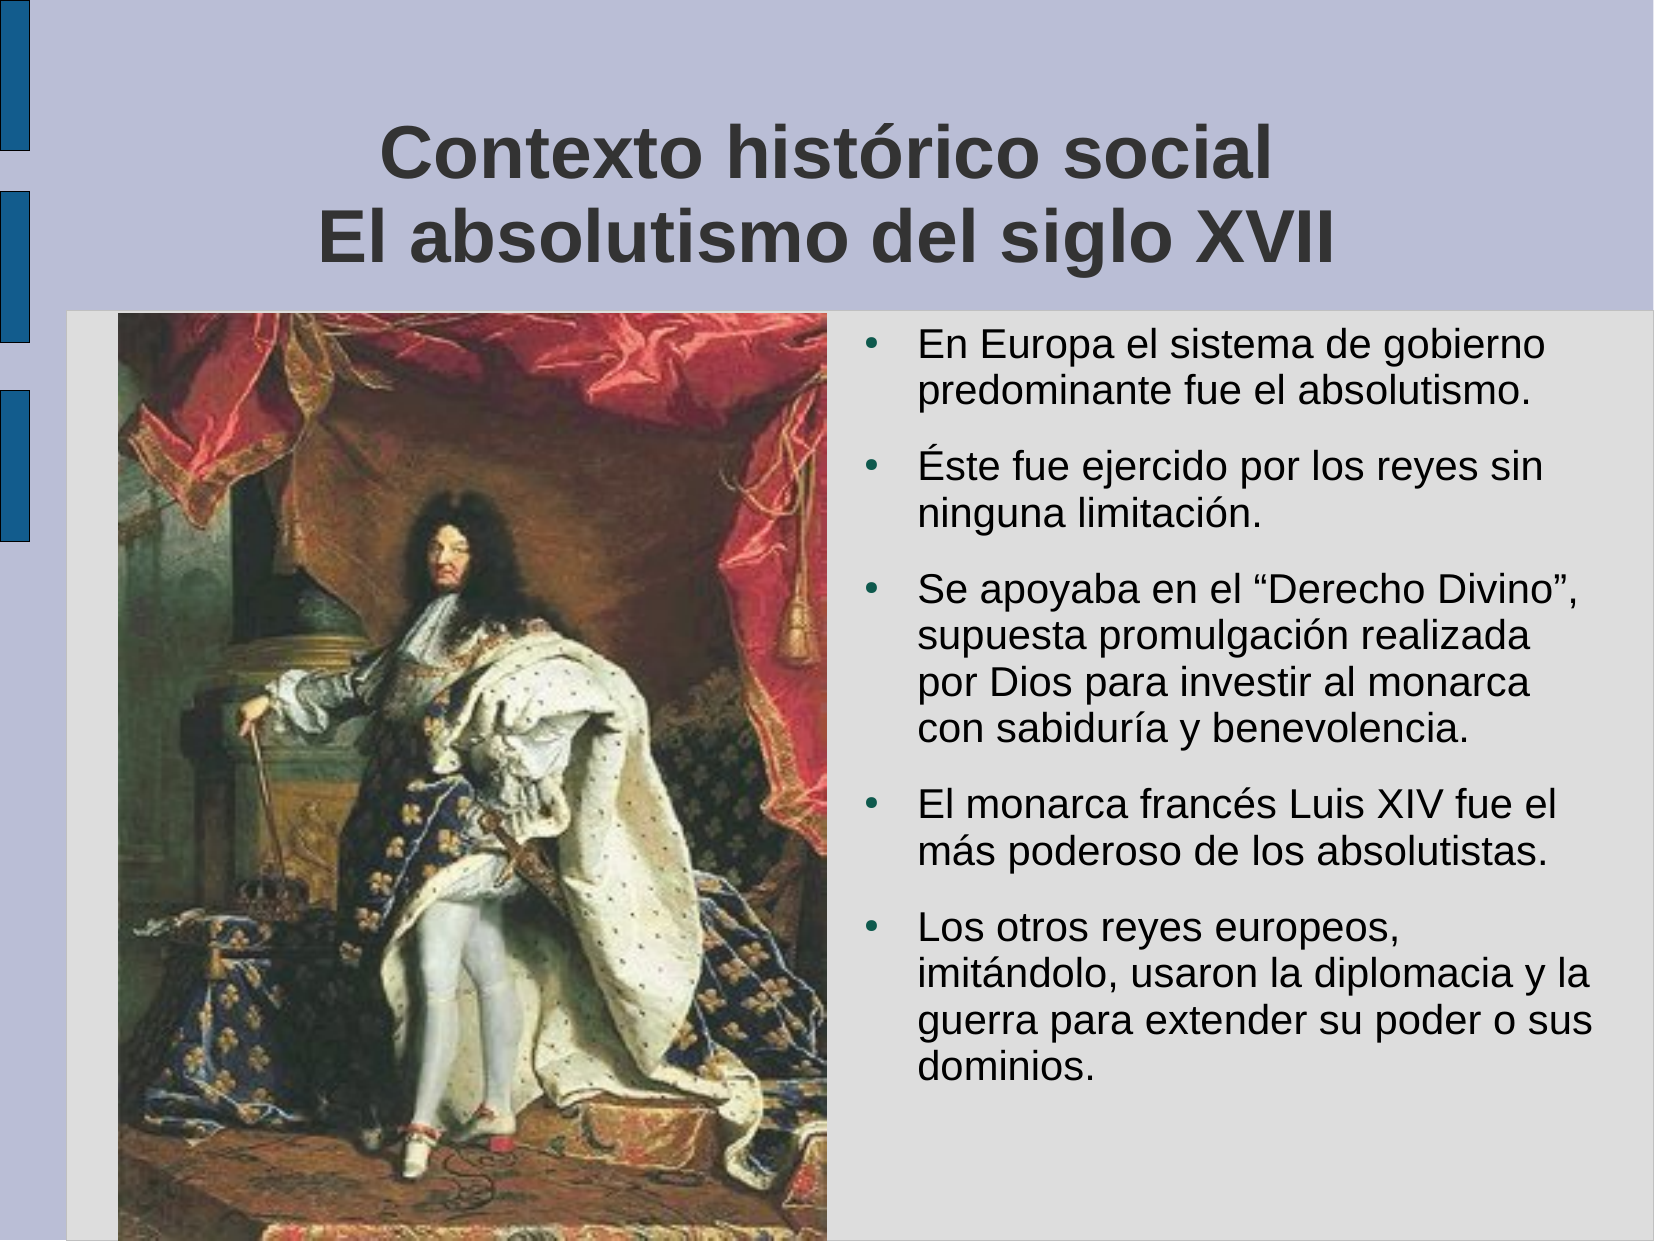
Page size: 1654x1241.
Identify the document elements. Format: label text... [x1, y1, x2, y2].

list En Europa el sistema de gobierno predominante fue el absolutismo. Éste fue ejercido por los reyes sin ninguna limitación. Se apoyaba en el “Derecho Divino”, supuesta promulgación realizada por Dios para investir al monarca con sabiduría y benevolencia. El monarca francés Luis XIV fue el más poderoso de los absolutistas. Los otros reyes europeos, imitándolo, usaron la diplomacia y la guerra para extender su poder o sus dominios. [846, 320, 1595, 1241]
picture [118, 313, 827, 1241]
title Contexto histórico social El absolutismo del siglo XVII [121, 98, 1534, 291]
